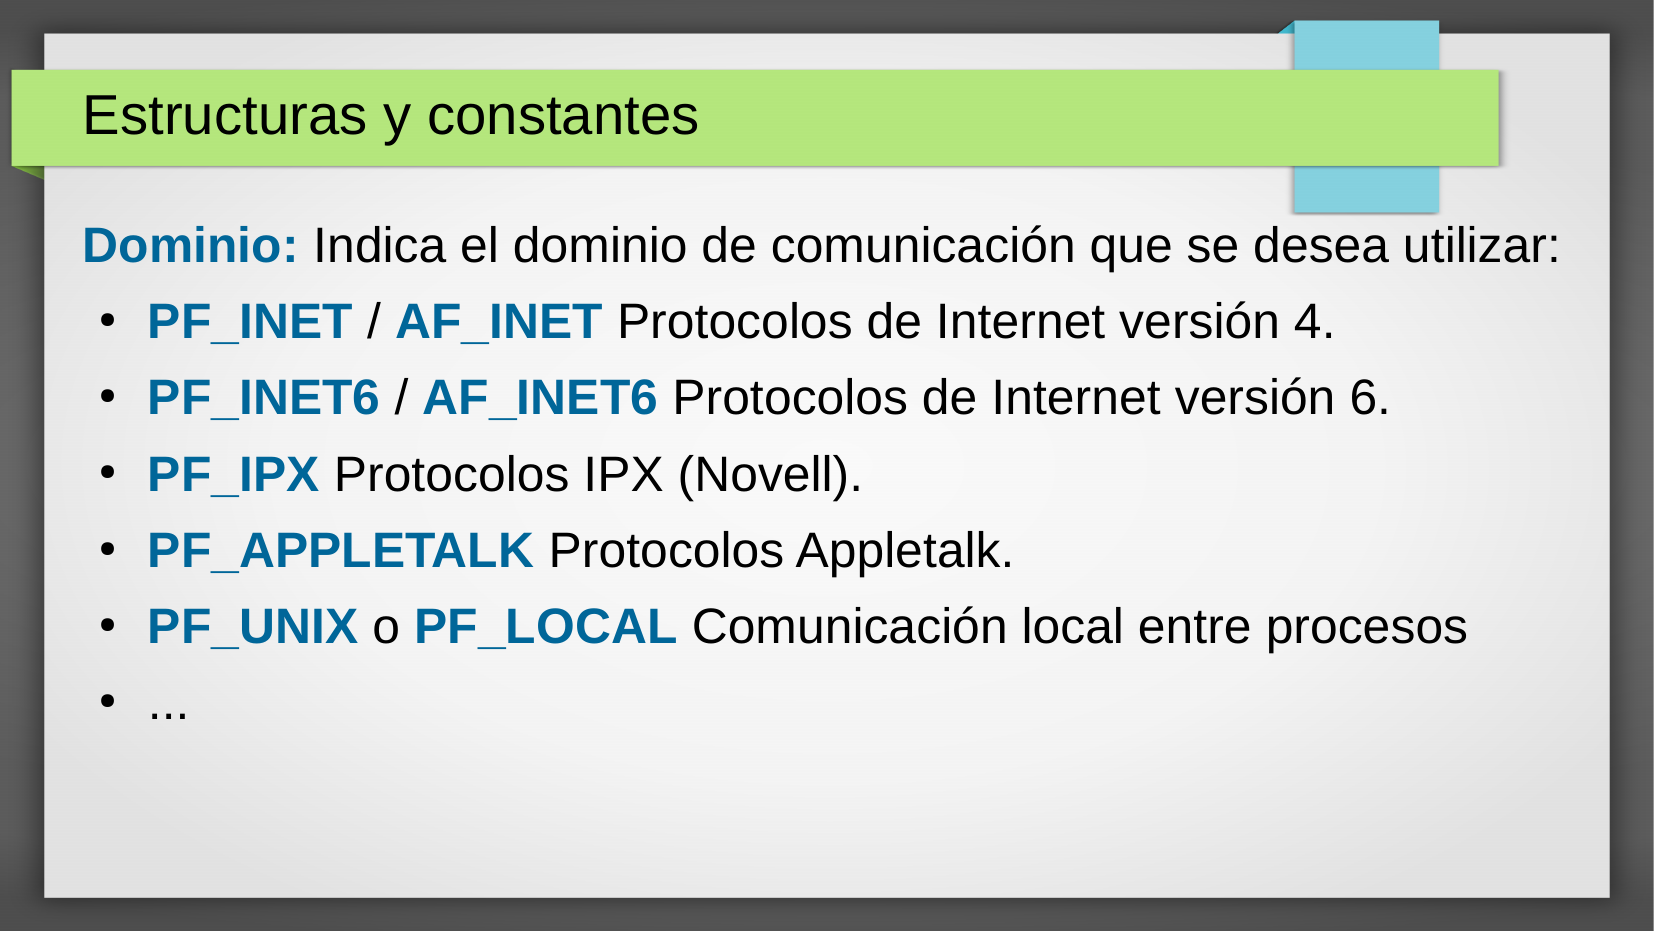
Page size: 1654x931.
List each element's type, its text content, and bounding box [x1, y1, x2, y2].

list Dominio: Indica el dominio de comunicación que se desea utilizar: PF_INET / AF_INET Protocolos de Internet versión 4. PF_INET6 / AF_INET6 Protocolos de Internet versión 6. PF_IPX Protocolos IPX (Novell). PF_APPLETALK Protocolos Appletalk. PF_UNIX o PF_LOCAL Comunicación local entre procesos ... [82, 217, 1571, 758]
title Estructuras y constantes [82, 70, 1264, 160]
picture [0, 0, 1654, 931]
